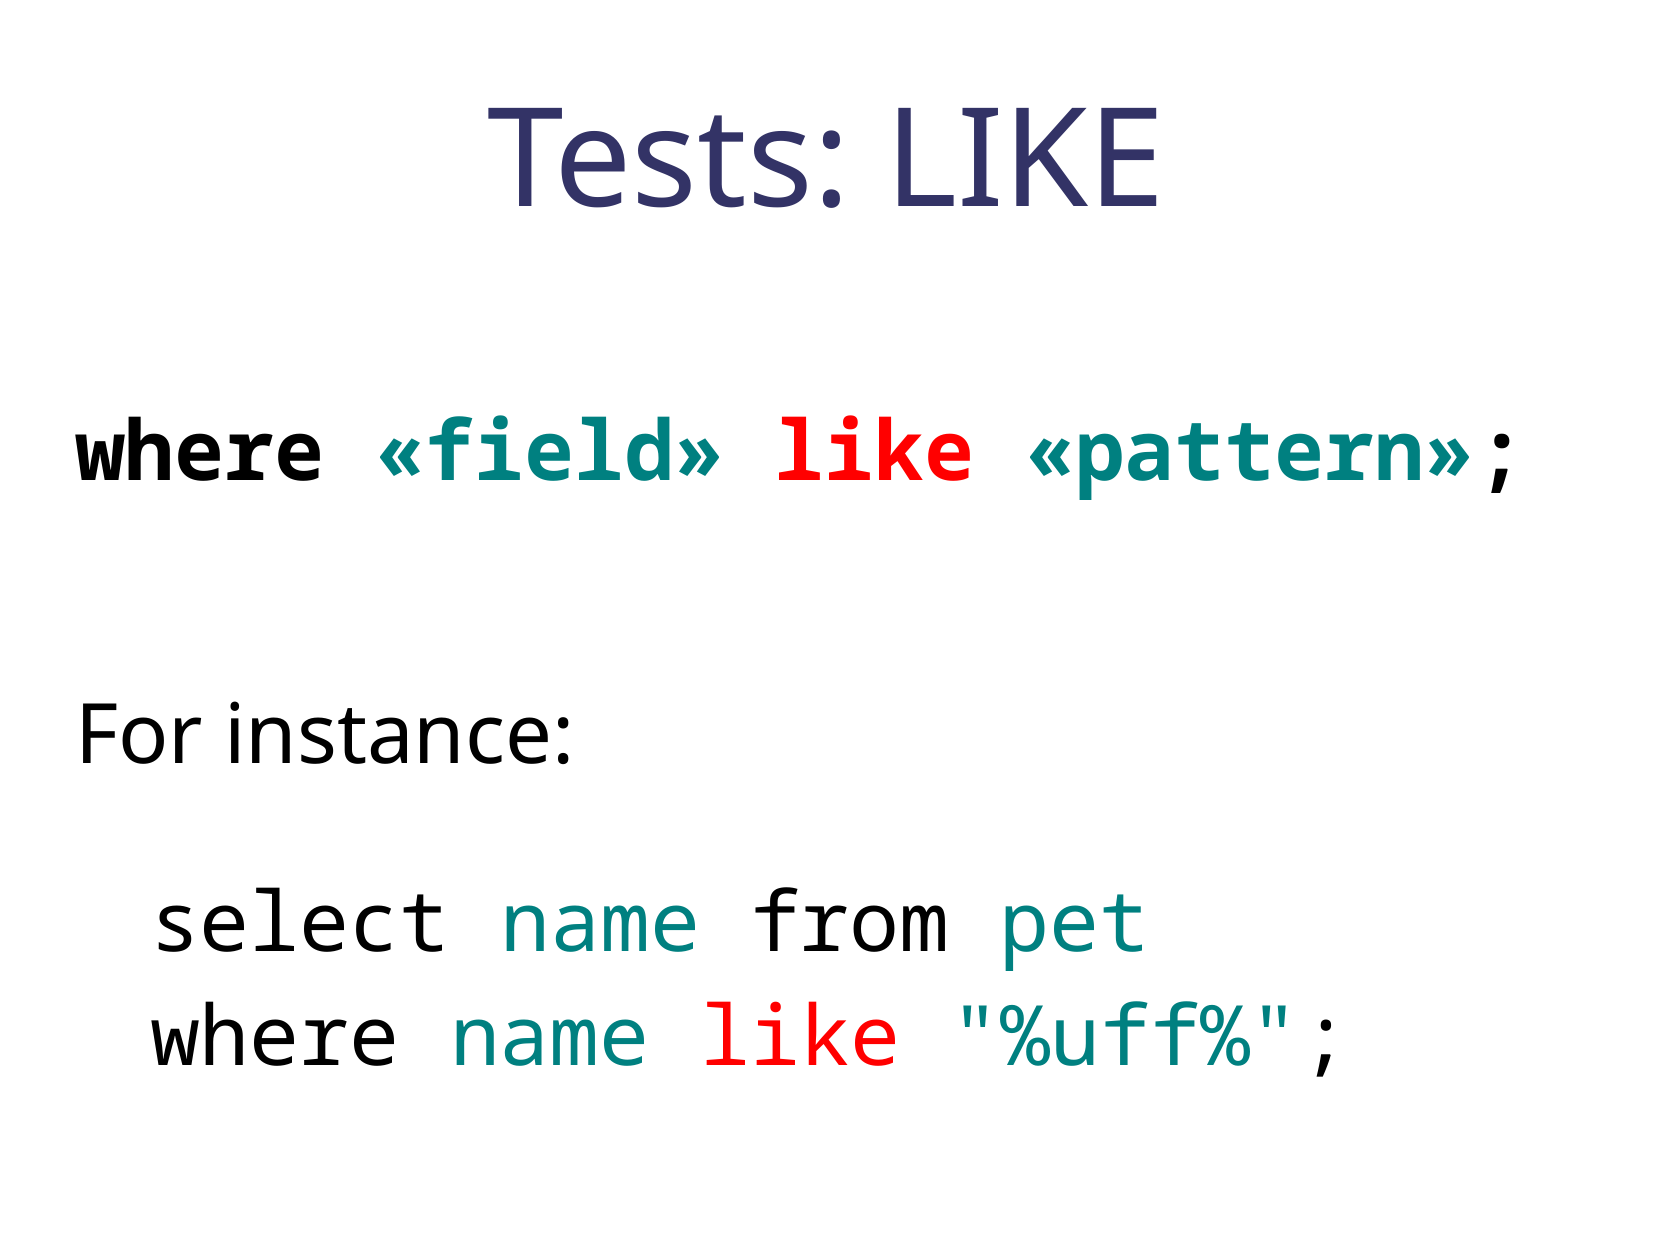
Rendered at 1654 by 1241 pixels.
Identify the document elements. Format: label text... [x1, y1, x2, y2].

text_box select name from pet where name like "%uff%"; [150, 865, 1654, 1046]
title Tests: LIKE [82, 56, 1571, 250]
text_box For instance: [75, 675, 1654, 865]
subtitle where «field» like «pattern»; [75, 391, 1613, 551]
